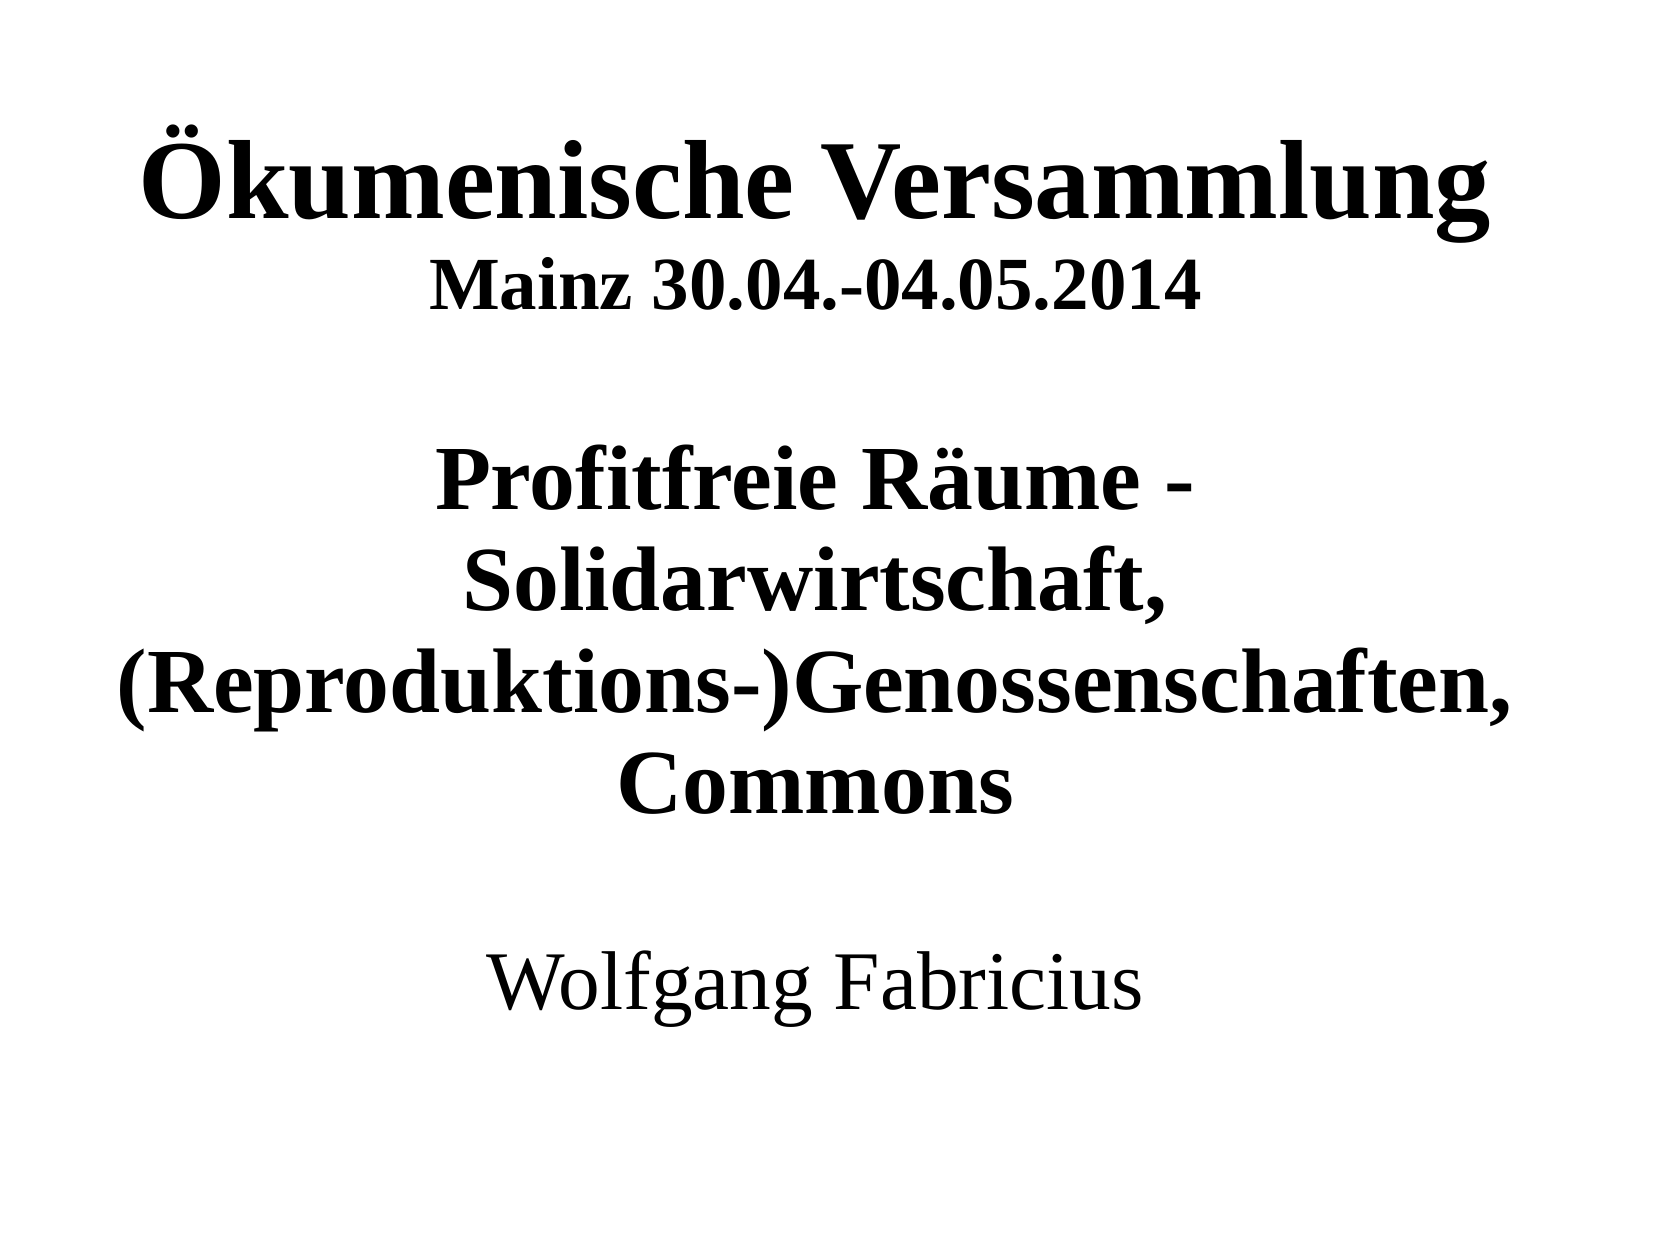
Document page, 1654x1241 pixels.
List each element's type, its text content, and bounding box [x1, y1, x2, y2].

text_box Ökumenische Versammlung Mainz 30.04.-04.05.2014 Profitfreie Räume - Solidarwirtschaft, (Reproduktions-)Genossenschaften, Commons Wolfgang Fabricius [101, 111, 1552, 1118]
